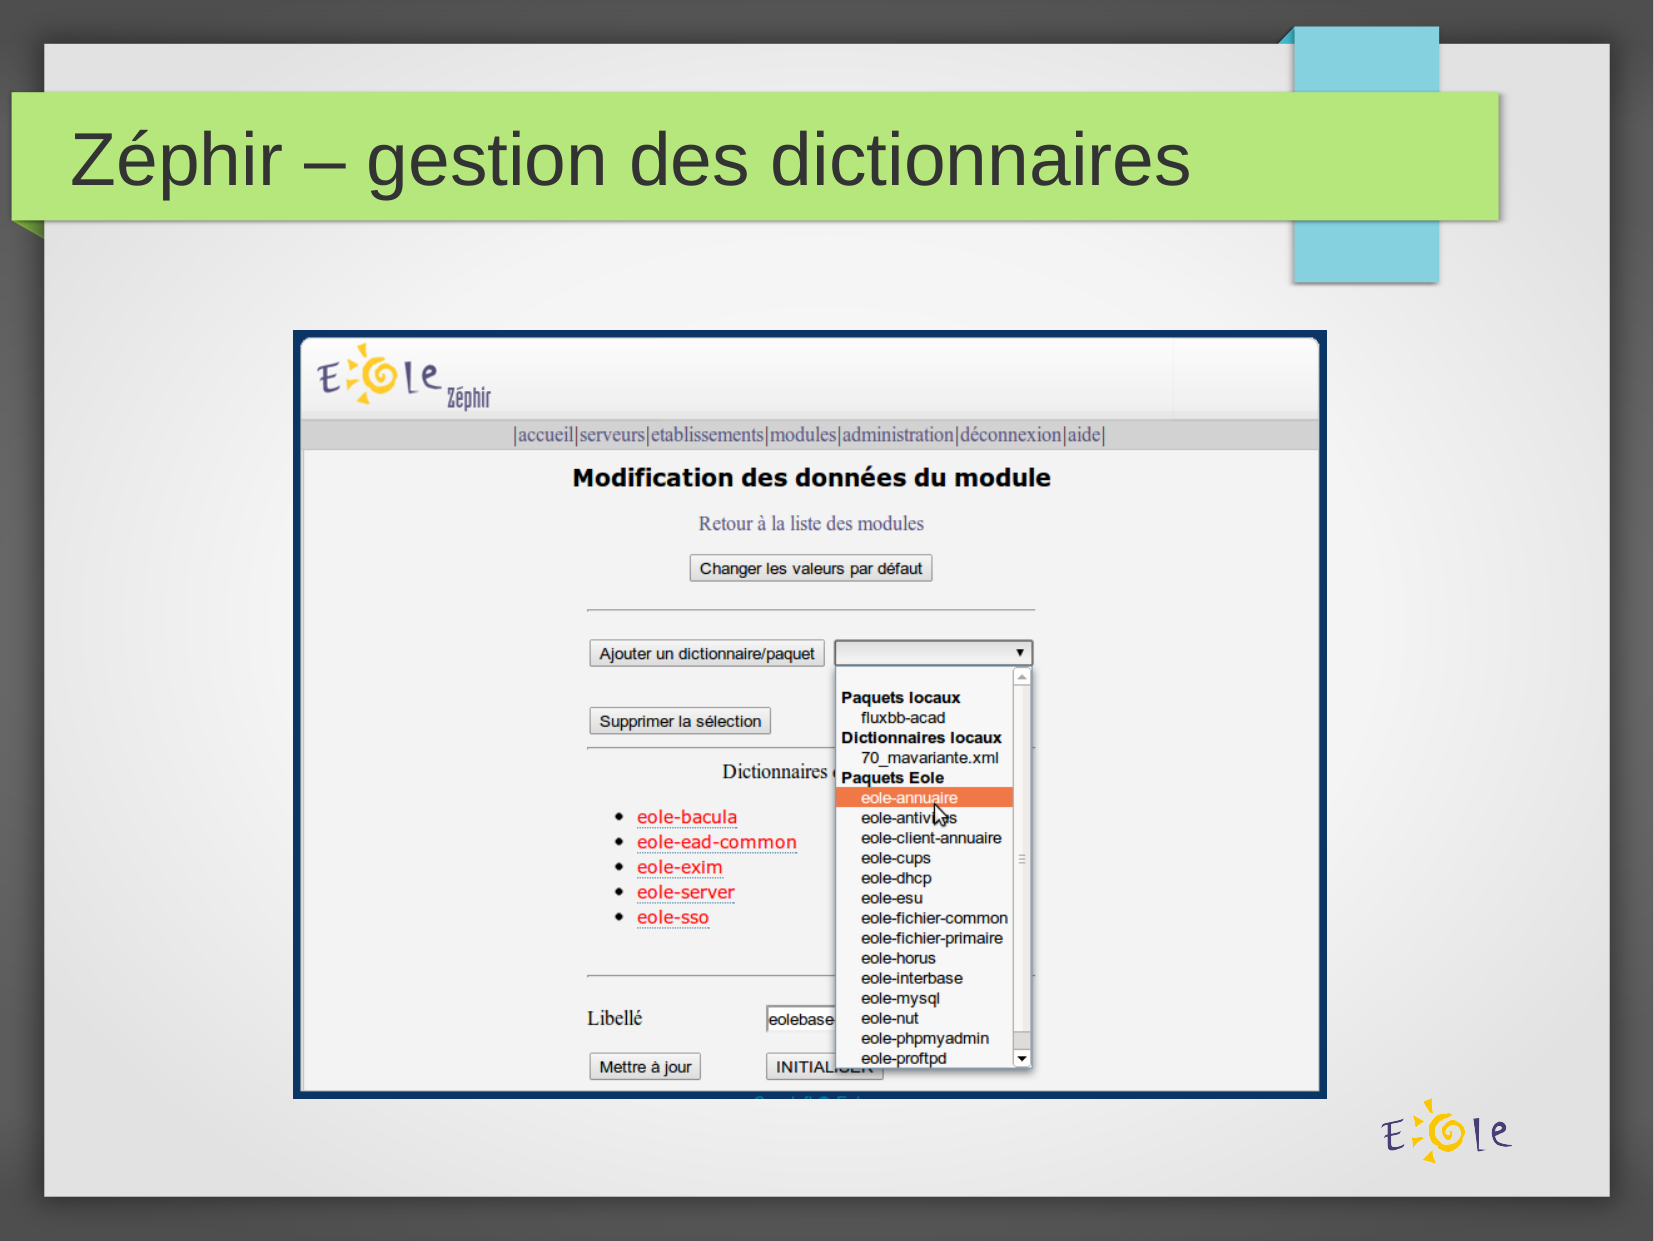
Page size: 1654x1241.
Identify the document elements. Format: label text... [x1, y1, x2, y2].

title Zéphir – gestion des dictionnaires [70, 106, 1229, 213]
picture [0, 0, 1654, 1241]
